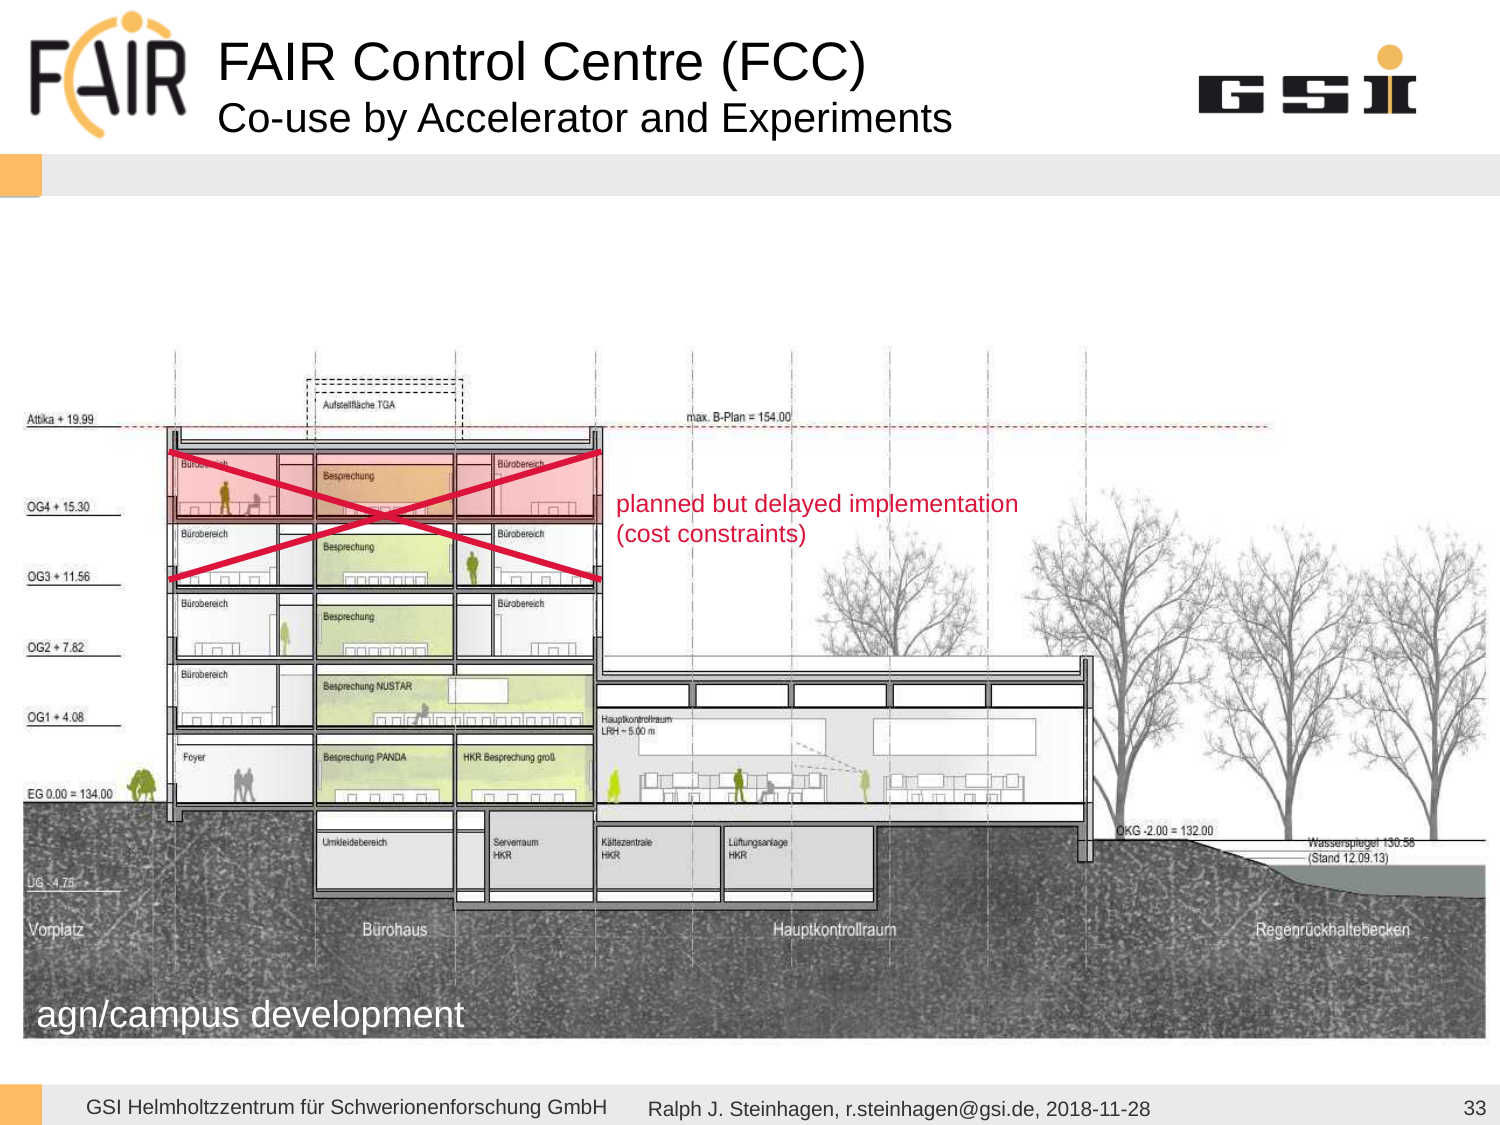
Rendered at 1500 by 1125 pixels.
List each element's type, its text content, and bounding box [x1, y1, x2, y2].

text_box planned but delayed implementation (cost constraints) [601, 480, 1042, 552]
picture [1197, 42, 1419, 117]
text_box agn/campus development [21, 982, 480, 1040]
picture [23, 327, 1500, 1048]
text_box FAIR Control Centre (FCC) Co-use by Accelerator and Experiments [217, 20, 1180, 147]
picture [30, 9, 187, 141]
